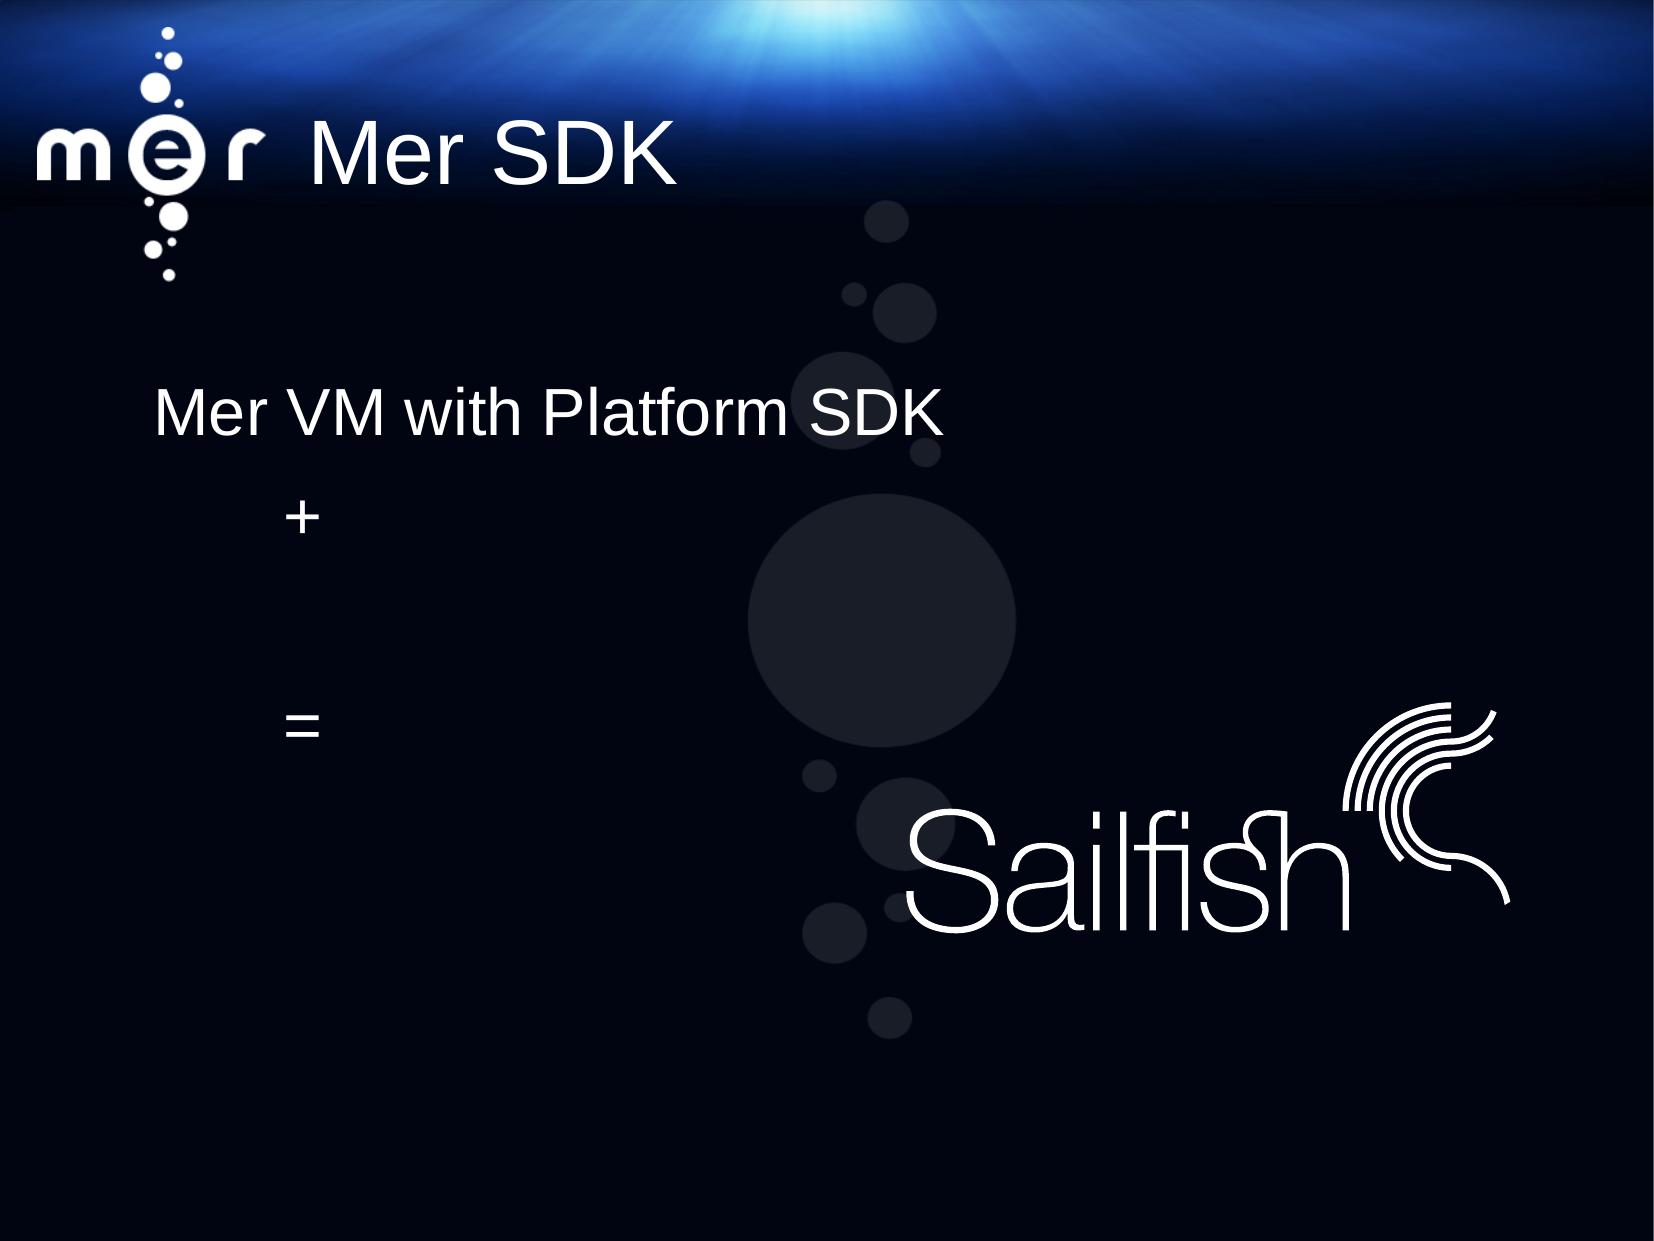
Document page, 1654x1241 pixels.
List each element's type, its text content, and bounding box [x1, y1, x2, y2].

title Mer SDK [307, 49, 1571, 257]
picture [0, 0, 1654, 1241]
list Mer VM with Platform SDK + = [82, 375, 1571, 1095]
